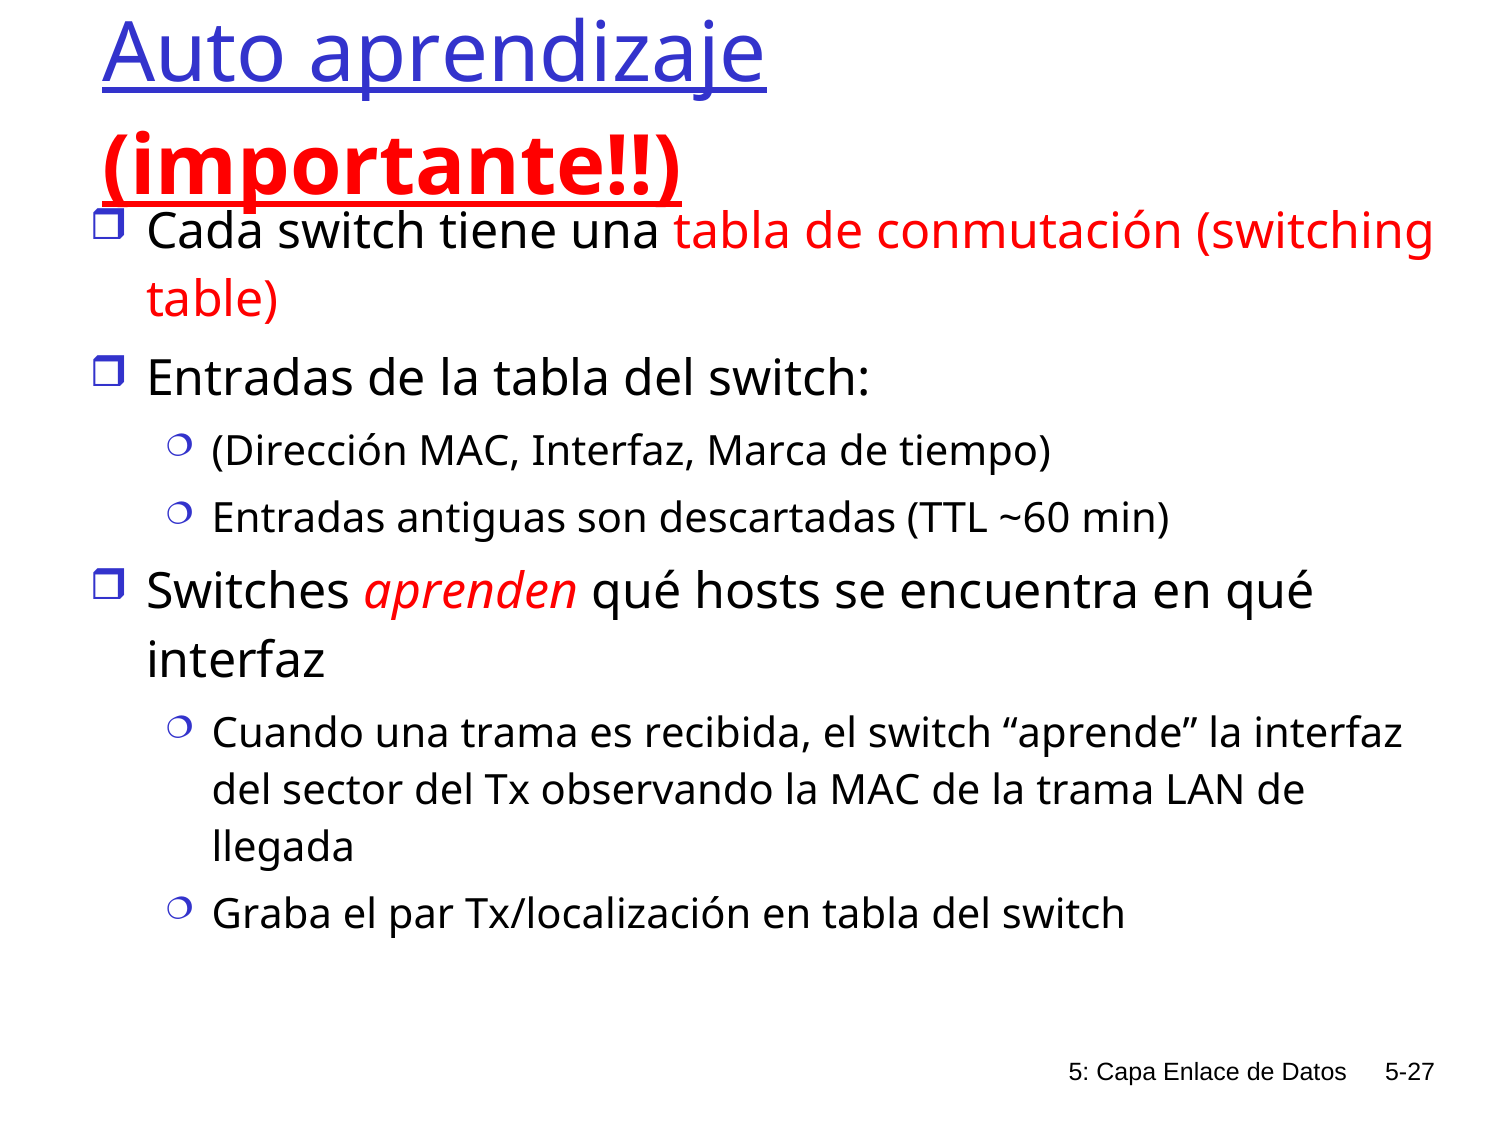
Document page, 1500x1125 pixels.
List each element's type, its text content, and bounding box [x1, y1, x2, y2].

title Auto aprendizaje (importante!!) [87, 23, 1363, 187]
list Cada switch tiene una tabla de conmutación (switching table) Entradas de la tabla del switch: (Dirección MAC, Interfaz, Marca de tiempo) Entradas antiguas son descartadas (TTL ~60 min) Switches aprenden qué hosts se encuentra en qué interfaz Cuando una trama es recibida, el switch “aprende” la interfaz del sector del Tx observando la MAC de la trama LAN de llegada Graba el par Tx/localización en tabla del switch [75, 187, 1463, 1013]
